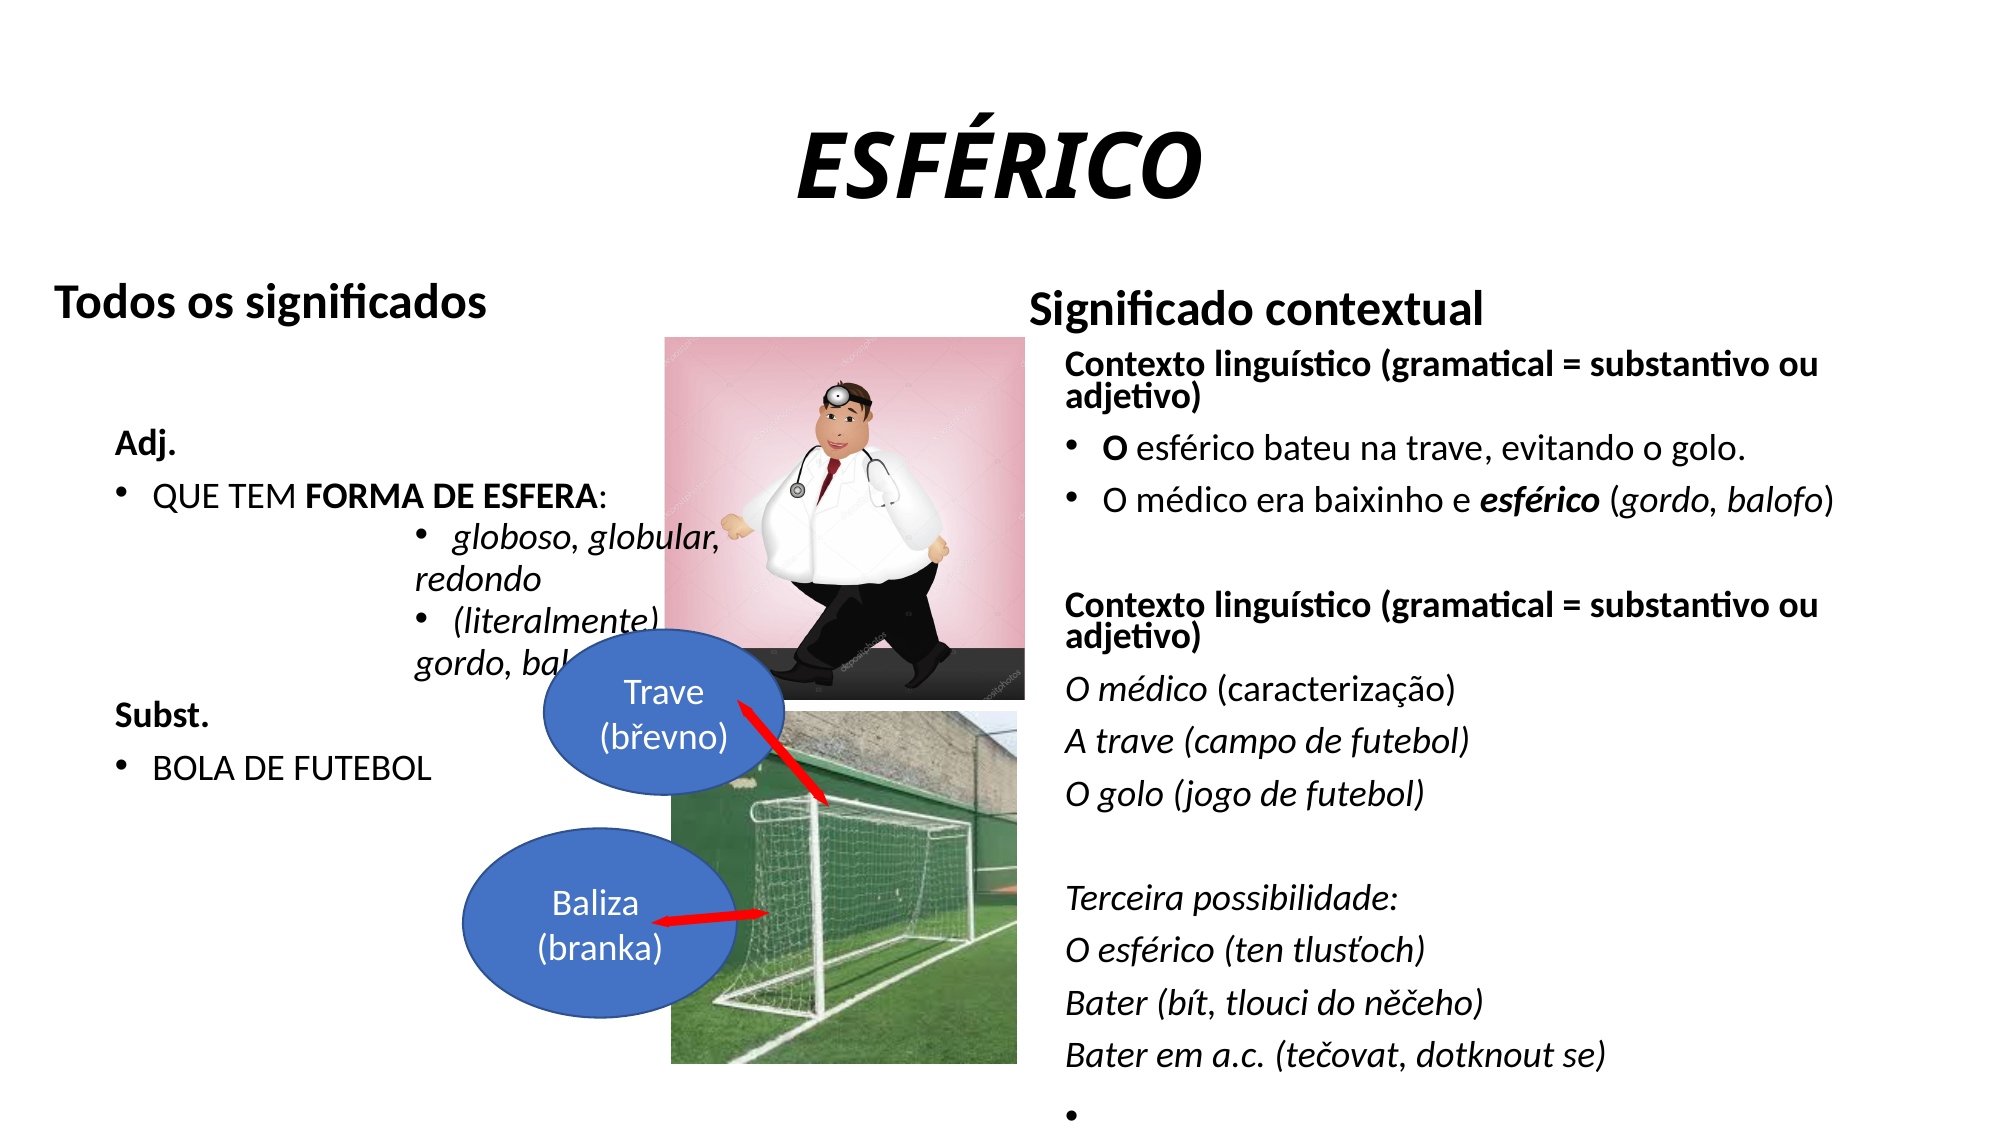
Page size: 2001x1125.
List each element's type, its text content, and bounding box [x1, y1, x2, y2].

title ESFÉRICO [137, 59, 1863, 278]
list Adj. QUE TEM FORMA DE ESFERA: globoso, globular, redondo (literalmente) gordo, balofo Subst. BOLA DE FUTEBOL [99, 423, 933, 1028]
list Significado contextual [1014, 208, 1865, 345]
list Contexto linguístico (gramatical = substantivo ou adjetivo) O esférico bateu na trave, evitando o golo. O médico era baixinho e esférico (gordo, balofo) Contexto linguístico (gramatical = substantivo ou adjetivo) O médico (caracterização) A trave (campo de futebol) O golo (jogo de futebol) Terceira possibilidade: O esférico (ten tlusťoch) Bater (bít, tlouci do něčeho) Bater em a.c. (tečovat, dotknout se) [1050, 344, 1863, 1125]
text_box Baliza (branka) [462, 828, 737, 1018]
text_box Trave (břevno) [543, 629, 785, 795]
list Todos os significados [39, 201, 887, 338]
picture [664, 337, 1025, 700]
picture [671, 711, 1017, 1064]
